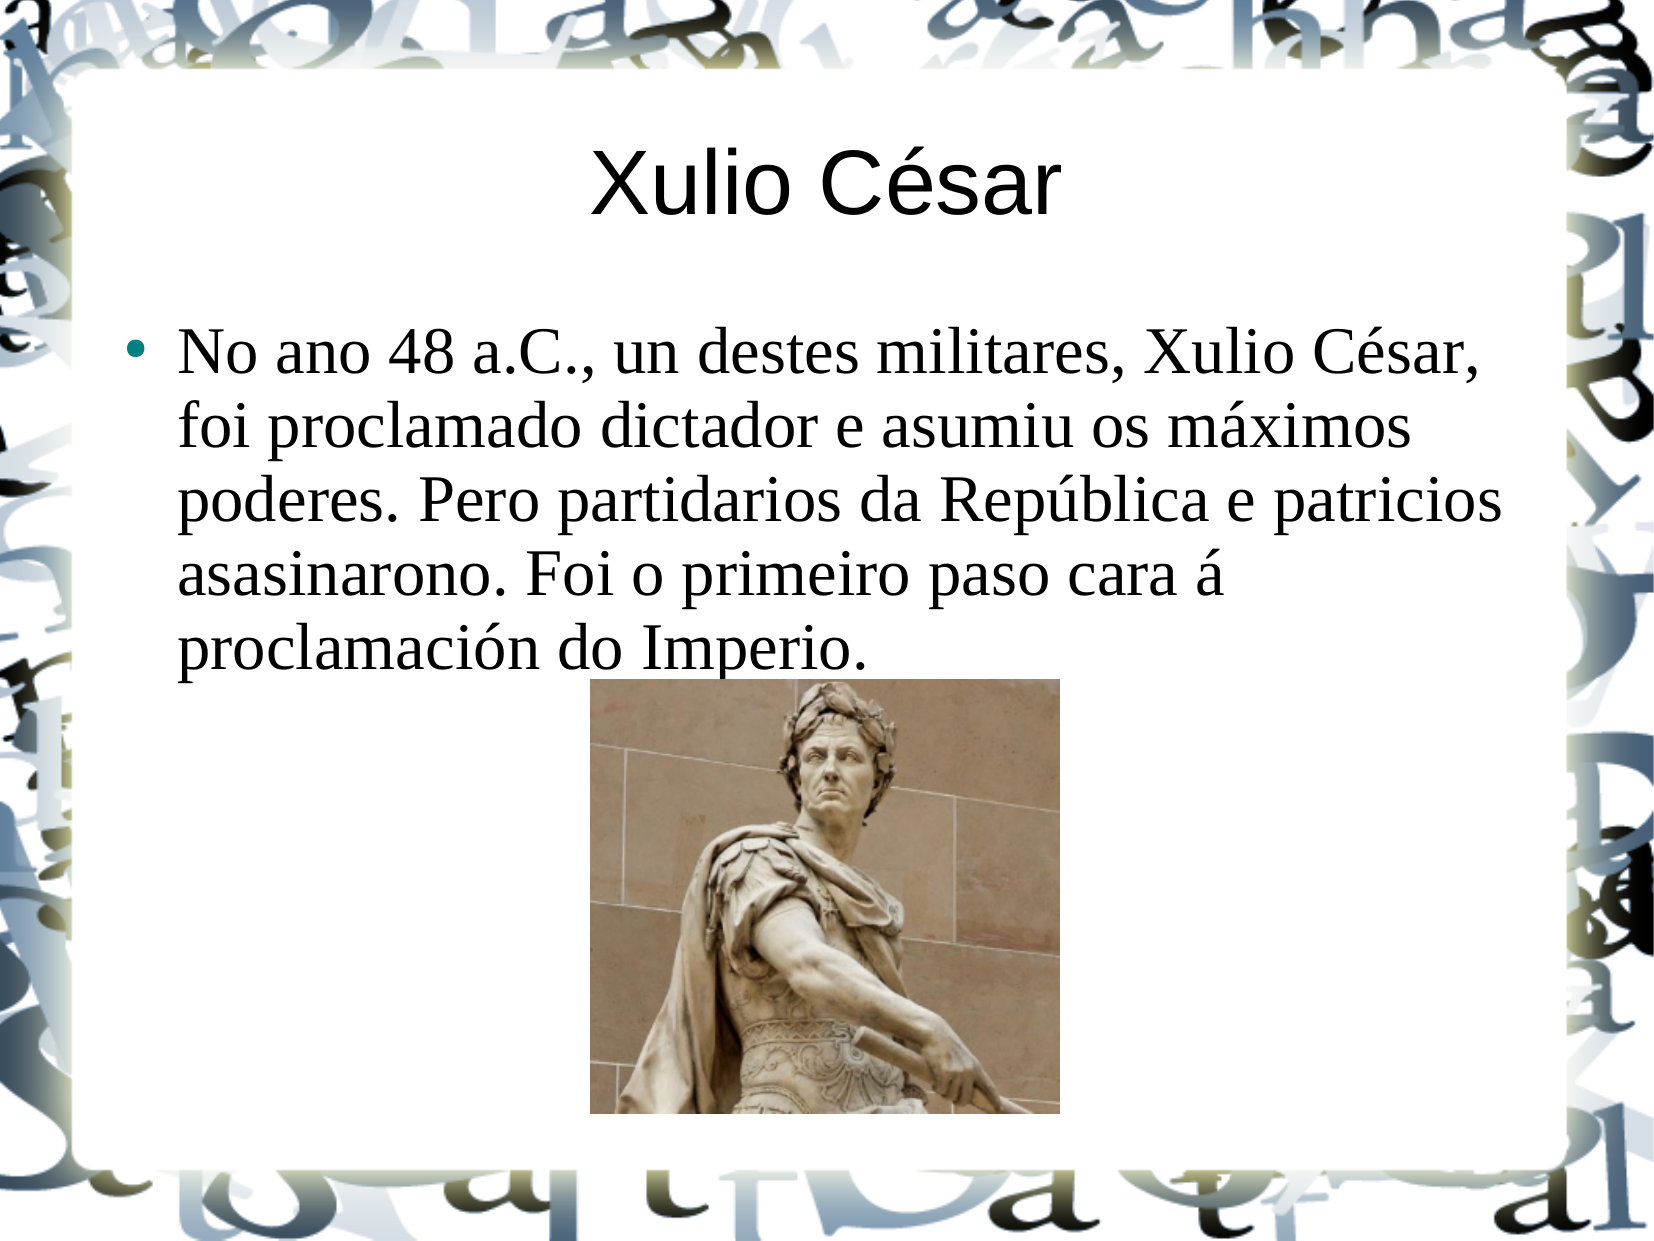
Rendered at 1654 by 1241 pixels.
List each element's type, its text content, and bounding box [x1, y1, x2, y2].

title Xulio César [82, 78, 1571, 287]
list No ano 48 a.C., un destes militares, Xulio César, foi proclamado dictador e asumiu os máximos poderes. Pero partidarios da República e patricios asasinarono. Foi o primeiro paso cara á proclamación do Imperio. [106, 313, 1530, 1133]
picture [0, 0, 1654, 1241]
